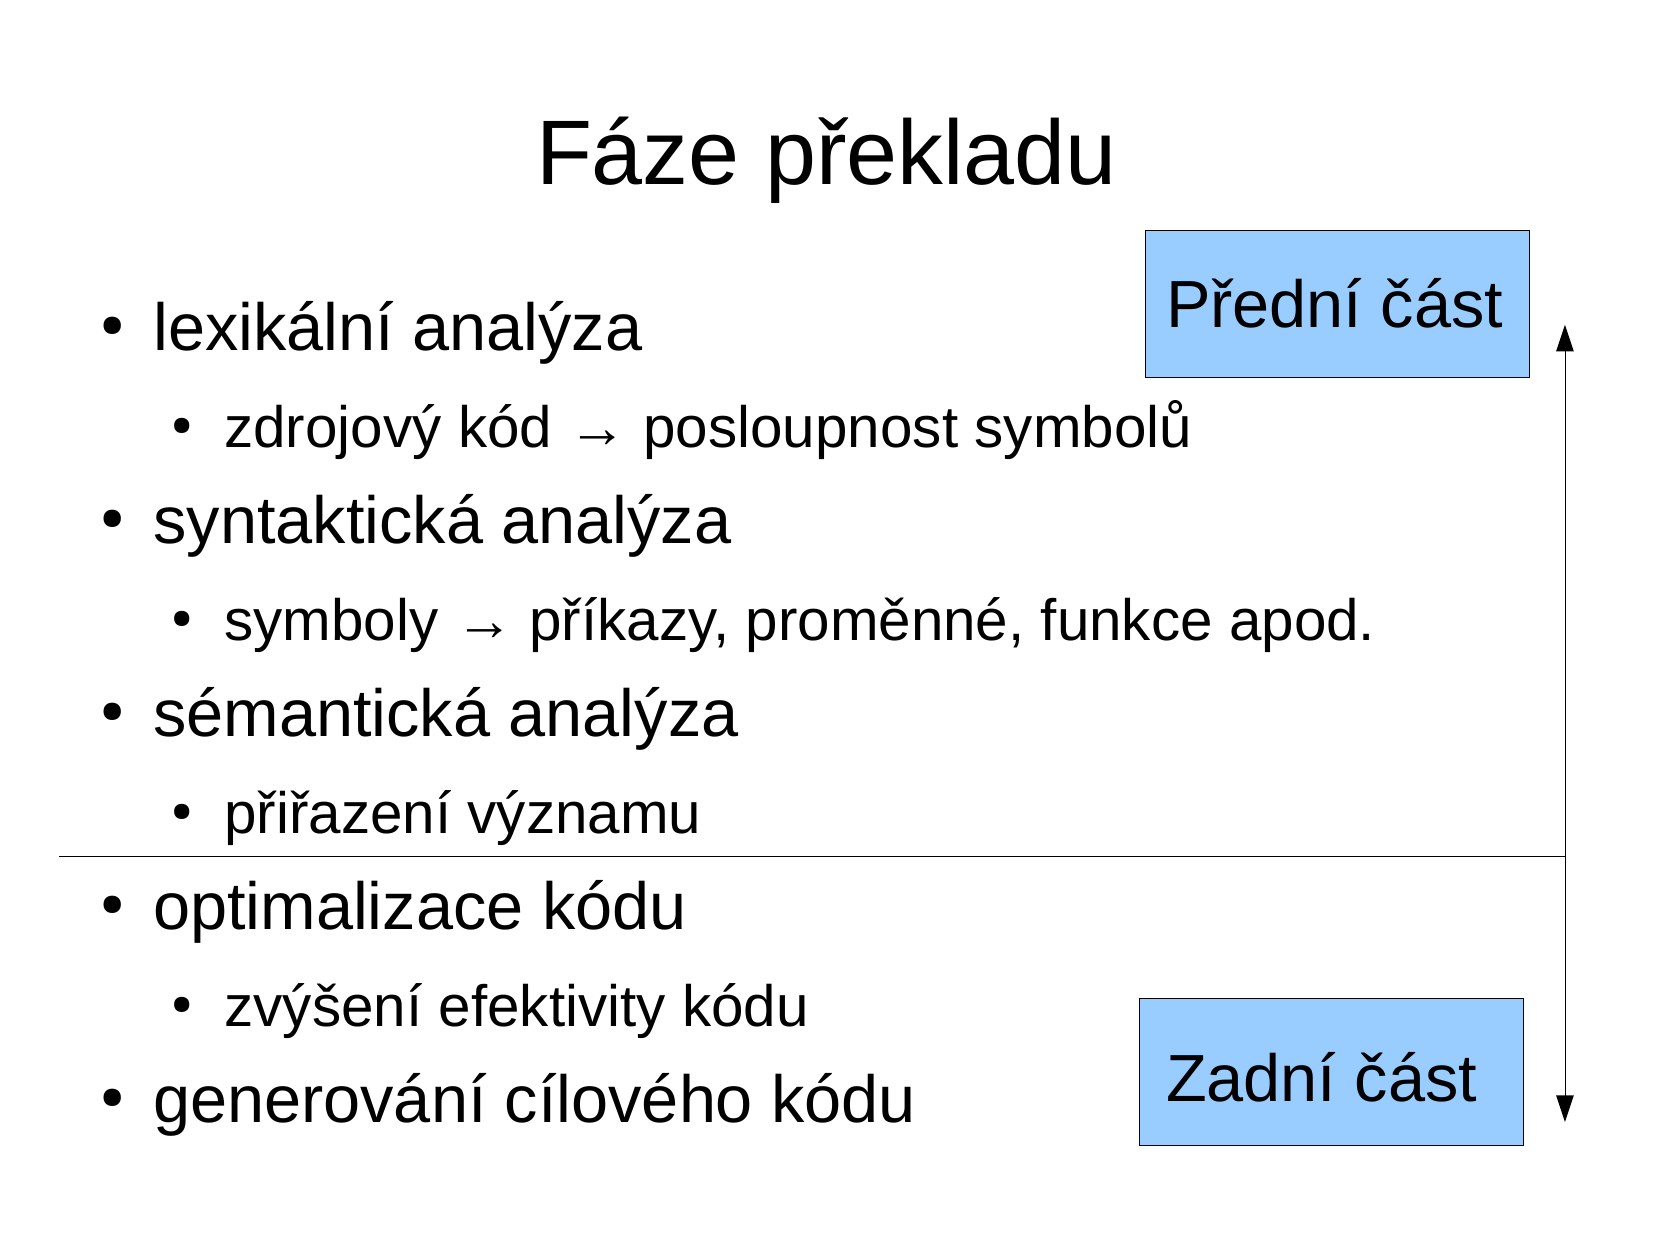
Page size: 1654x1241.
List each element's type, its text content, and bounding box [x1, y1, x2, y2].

text_box Zadní část [1151, 1033, 1536, 1124]
list lexikální analýza zdrojový kód → posloupnost symbolů syntaktická analýza symboly → příkazy, proměnné, funkce apod. sémantická analýza přiřazení významu optimalizace kódu zvýšení efektivity kódu generování cílového kódu [82, 290, 1571, 856]
text_box Přední část [1151, 259, 1536, 350]
title Fáze překladu [82, 56, 1571, 250]
text_box [1145, 250, 1530, 290]
list lexikální analýza zdrojový kód → posloupnost symbolů syntaktická analýza symboly → příkazy, proměnné, funkce apod. sémantická analýza přiřazení významu optimalizace kódu zvýšení efektivity kódu generování cílového kódu [82, 857, 1571, 1136]
text_box [1139, 1136, 1524, 1146]
